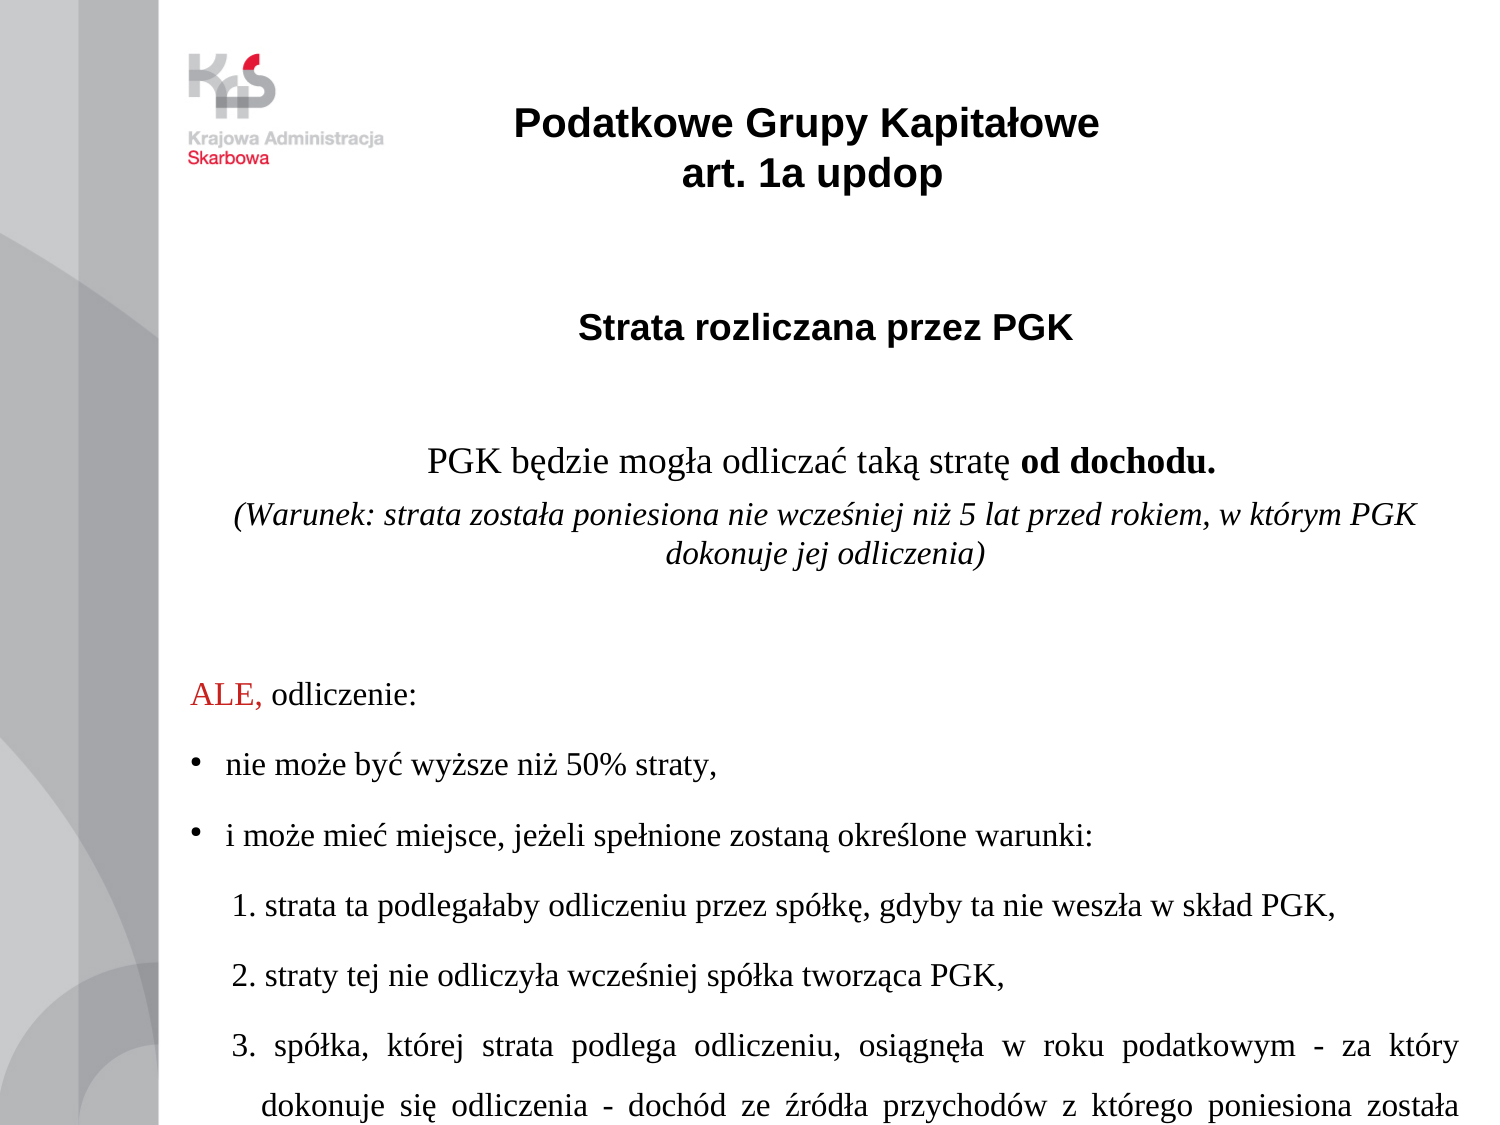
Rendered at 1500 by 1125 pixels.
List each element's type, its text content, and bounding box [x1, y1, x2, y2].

picture [0, 0, 1500, 1125]
text_box Podatkowe Grupy Kapitałowe art. 1a updop [177, 88, 1449, 295]
text_box Strata rozliczana przez PGK PGK będzie mogła odliczać taką stratę od dochodu. (Warunek: strata została poniesiona nie wcześniej niż 5 lat przed rokiem, w którym PGK dokonuje jej odliczenia) ALE, odliczenie: nie może być wyższe niż 50% straty, i może mieć miejsce, jeżeli spełnione zostaną określone warunki: 1. strata ta podlegałaby odliczeniu przez spółkę, gdyby ta nie weszła w skład PGK, 2. straty tej nie odliczyła wcześniej spółka tworząca PGK, 3. spółka, której strata podlega odliczeniu, osiągnęła w roku podatkowym - za który dokonuje się odliczenia - dochód ze źródła przychodów z którego poniesiona została strata. [175, 295, 1477, 1038]
